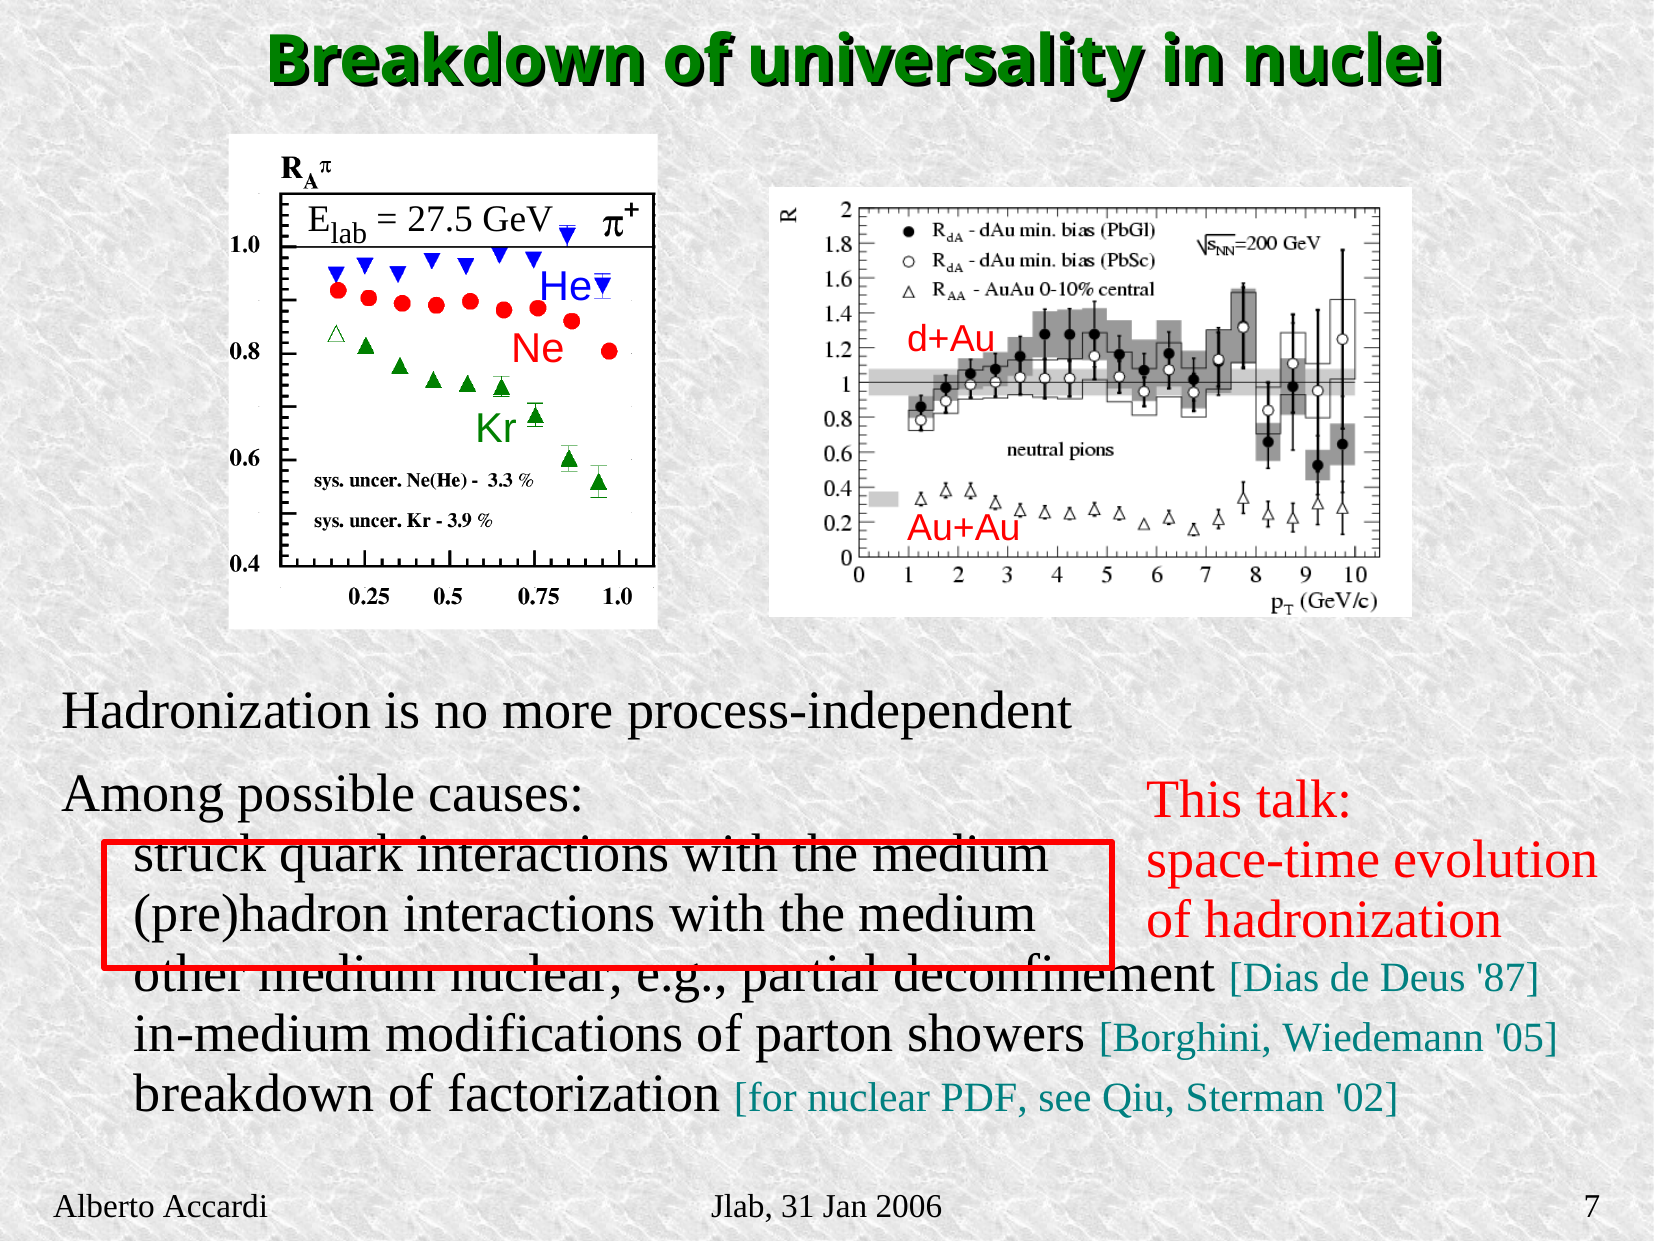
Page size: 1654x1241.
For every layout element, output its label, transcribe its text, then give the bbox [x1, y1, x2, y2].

text_box Breakdown of universality in nuclei [171, 0, 1482, 127]
text_box Elab = 27.5 GeV [292, 190, 620, 273]
text_box Hadronization is no more process-independent Among possible causes: struck quark interactions with the medium (pre)hadron interactions with the medium other medium nuclear, e.g., partial deconfinement [Dias de Deus '87] in-medium modifications of parton showers [Borghini, Wiedemann '05] breakdown of factorization [for nuclear PDF, see Qiu, Sterman '02] [46, 672, 1637, 1172]
text_box He [524, 255, 624, 323]
text_box Kr [460, 397, 541, 472]
text_box Ne [496, 317, 589, 398]
text_box This talk: space-time evolution of hadronization [1131, 761, 1628, 974]
picture [0, 0, 1654, 1241]
text_box [228, 133, 658, 630]
text_box d+Au [892, 310, 1012, 372]
text_box Au+Au [892, 499, 1037, 562]
